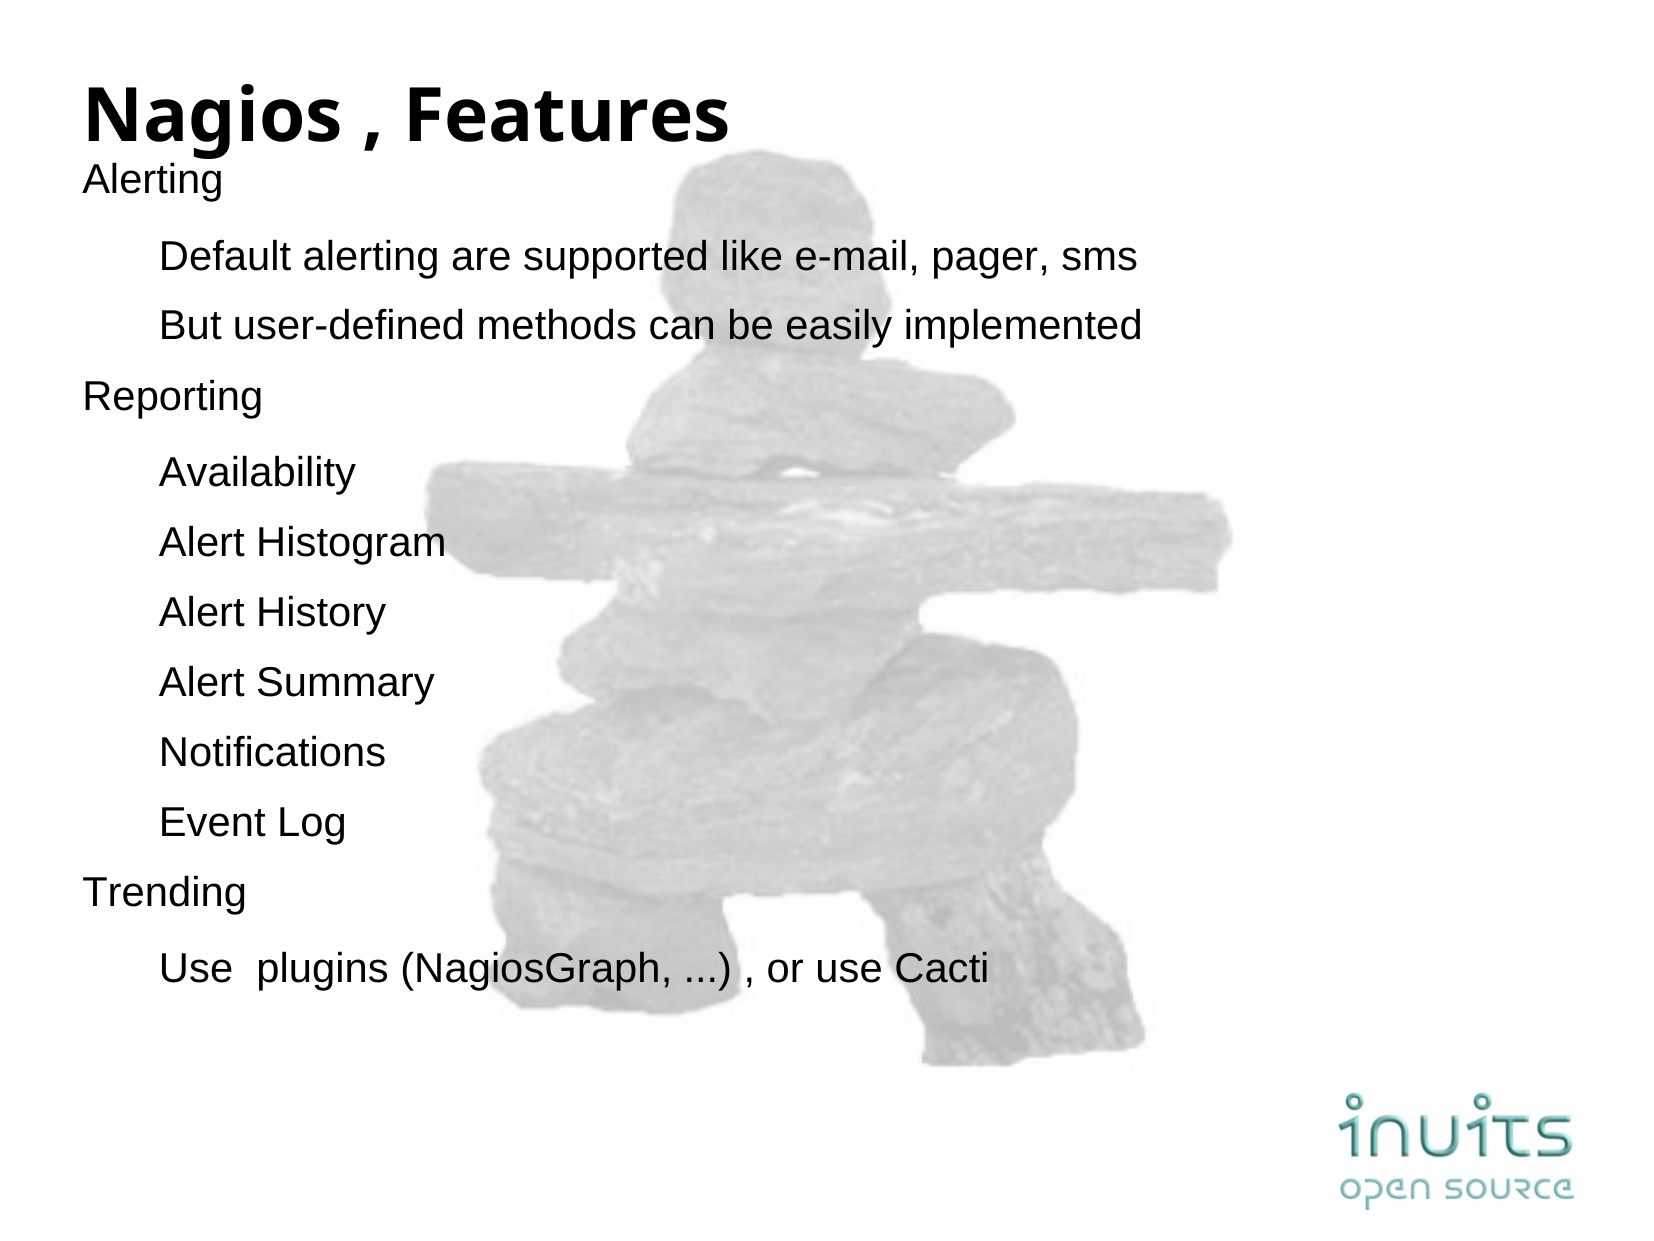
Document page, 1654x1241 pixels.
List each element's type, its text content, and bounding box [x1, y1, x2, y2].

list Alerting Default alerting are supported like e-mail, pager, sms But user-defined methods can be easily implemented Reporting Availability Alert Histogram Alert History Alert Summary Notifications Event Log Trending Use plugins (NagiosGraph, ...) , or use Cacti [64, 156, 1553, 1241]
title Nagios , Features [82, 49, 1571, 177]
picture [1553, 1087, 1576, 1210]
